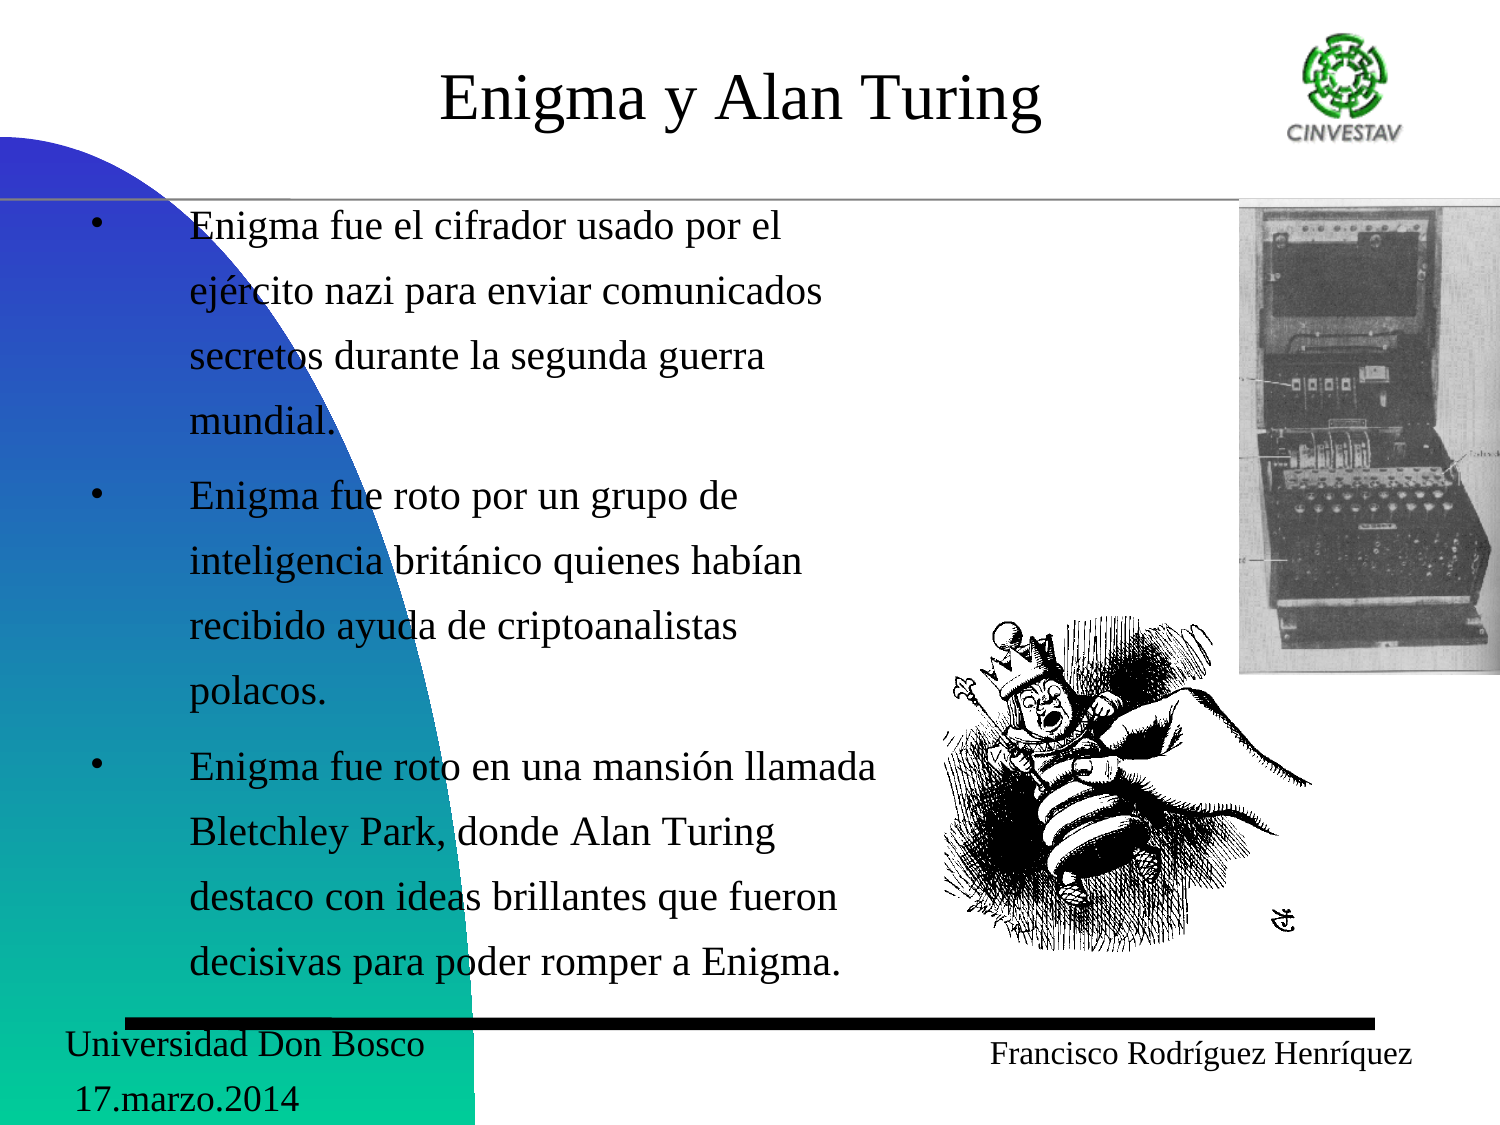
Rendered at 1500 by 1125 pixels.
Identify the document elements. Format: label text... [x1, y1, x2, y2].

picture [912, 199, 1500, 986]
text_box Enigma fue el cifrador usado por el ejército nazi para enviar comunicados secretos durante la segunda guerra mundial. Enigma fue roto por un grupo de inteligencia británico quienes habían recibido ayuda de criptoanalistas polacos. Enigma fue roto en una mansión llamada Bletchley Park, donde Alan Turing destaco con ideas brillantes que fueron decisivas para poder romper a Enigma. [75, 174, 901, 1001]
text_box Enigma y Alan Turing [75, 45, 1426, 233]
